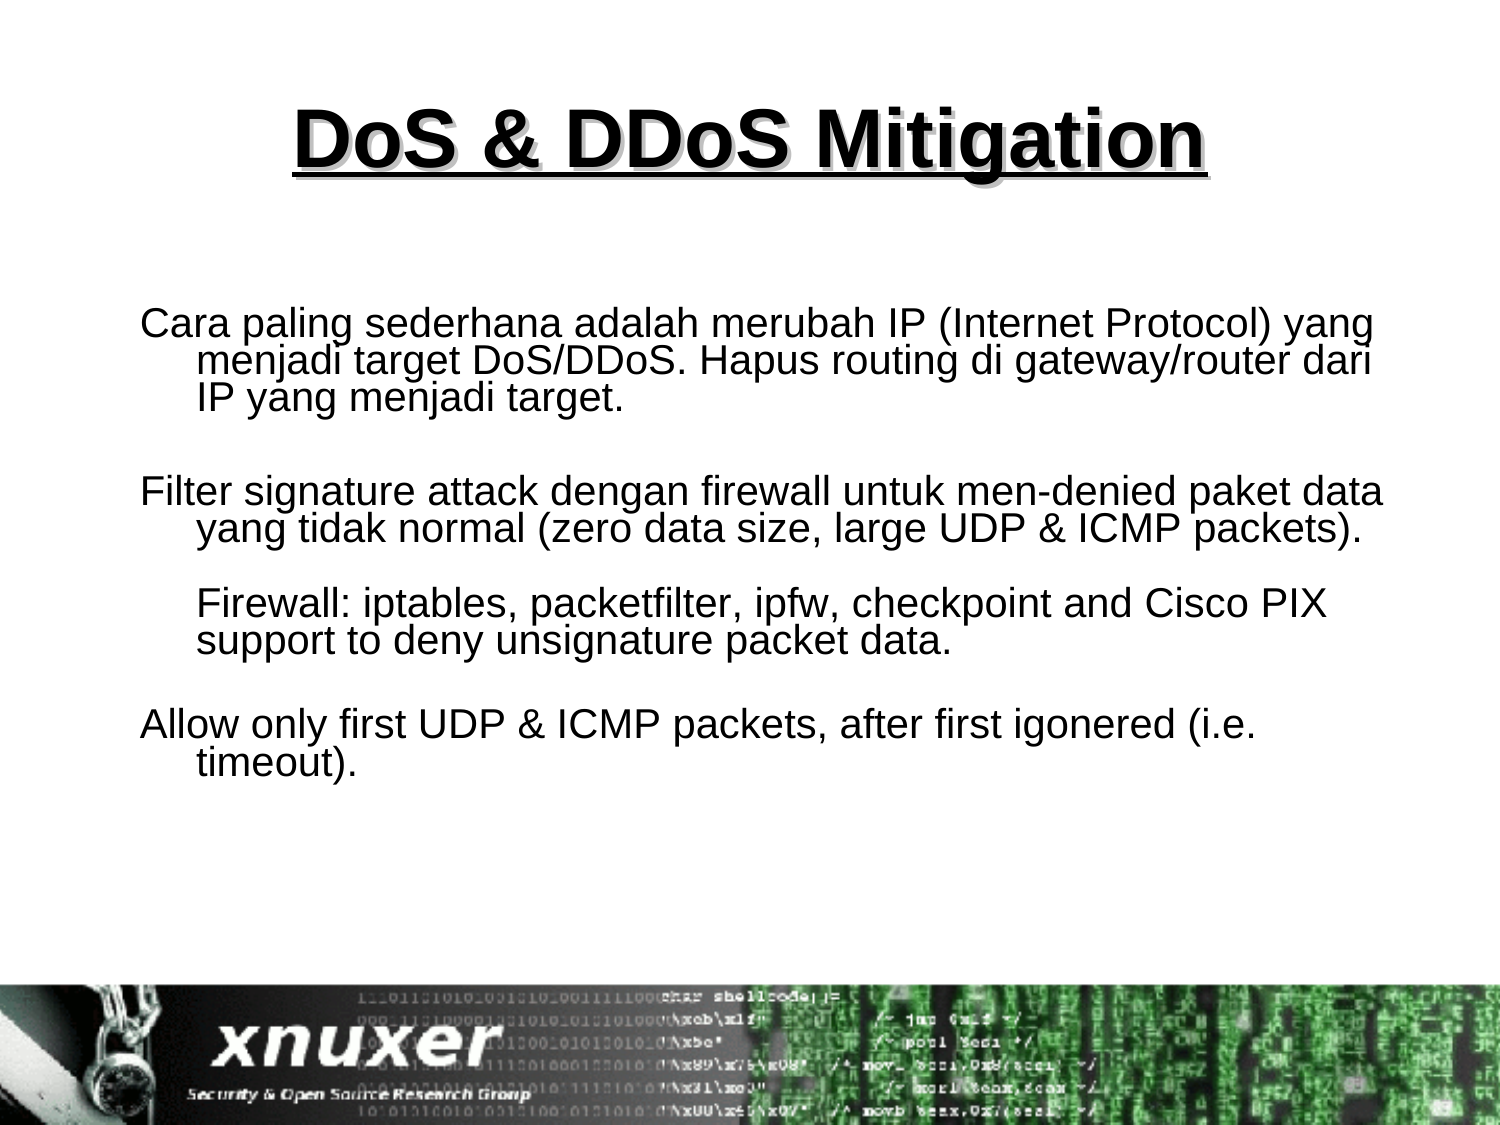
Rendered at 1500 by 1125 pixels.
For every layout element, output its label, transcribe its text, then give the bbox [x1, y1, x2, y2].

list Cara paling sederhana adalah merubah IP (Internet Protocol) yang menjadi target DoS/DDoS. Hapus routing di gateway/router dari IP yang menjadi target. Filter signature attack dengan firewall untuk men-denied paket data yang tidak normal (zero data size, large UDP & ICMP packets). Firewall: iptables, packetfilter, ipfw, checkpoint and Cisco PIX support to deny unsignature packet data. Allow only first UDP & ICMP packets, after first igonered (i.e. timeout). [125, 299, 1425, 913]
title DoS & DDoS Mitigation [75, 45, 1426, 233]
picture [0, 0, 1500, 1125]
